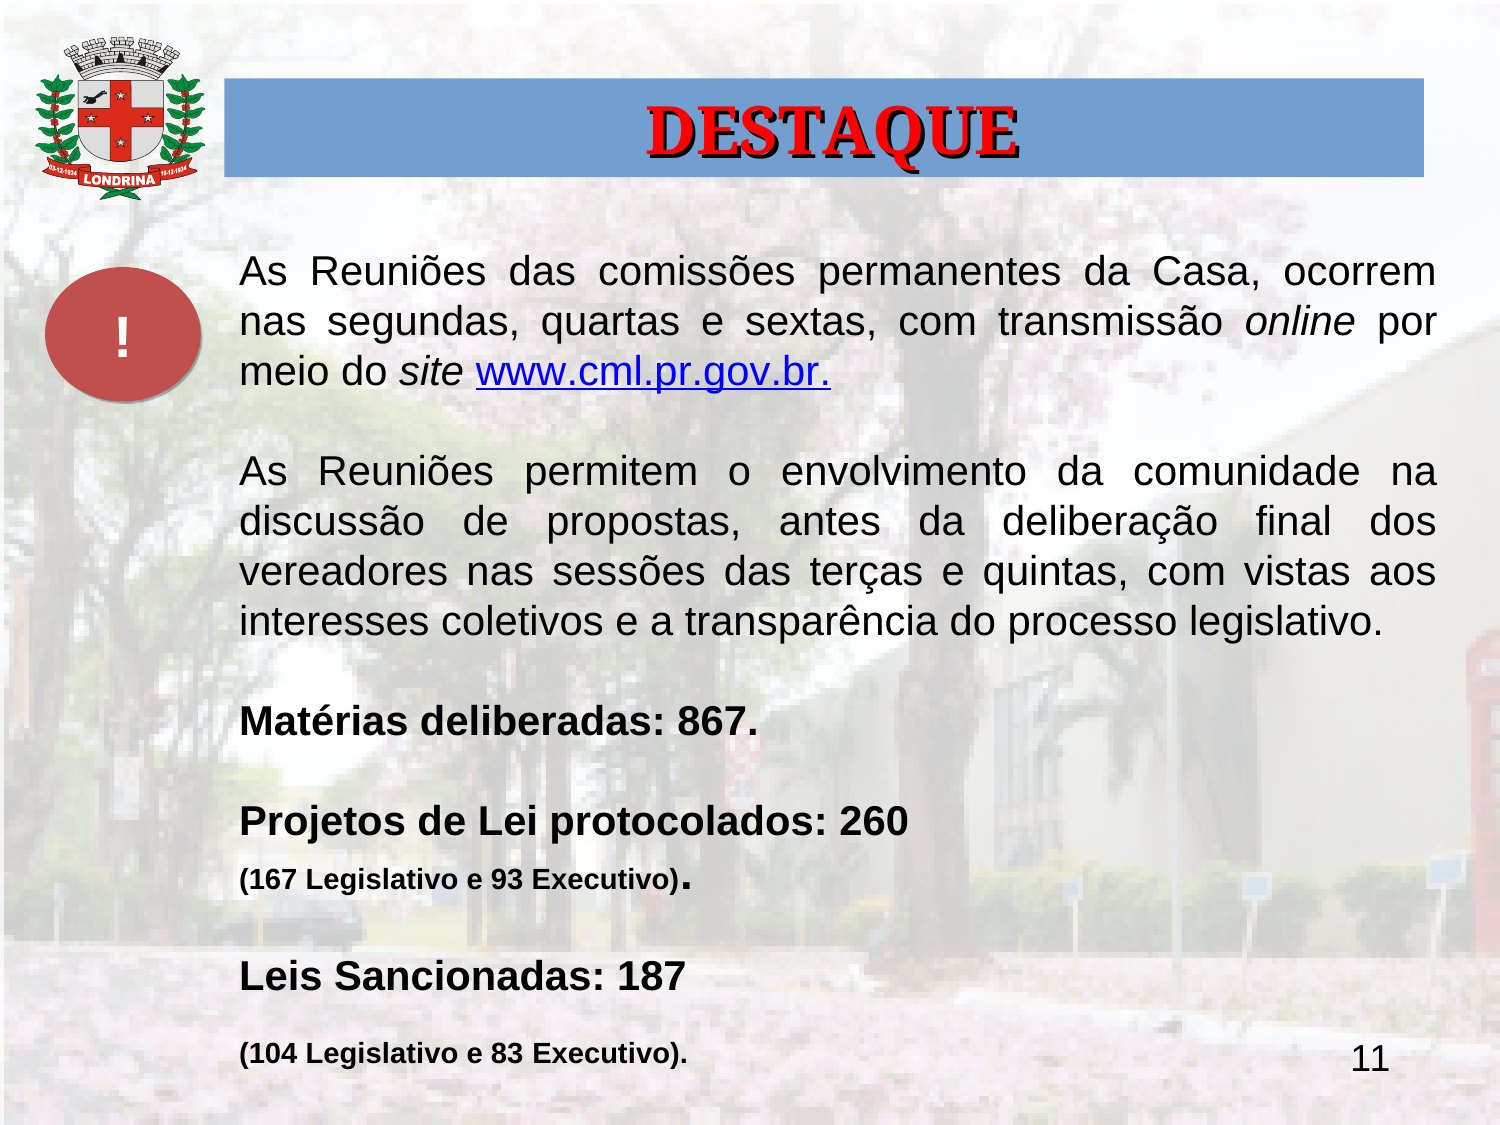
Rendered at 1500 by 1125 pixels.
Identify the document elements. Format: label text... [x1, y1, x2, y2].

text_box DESTAQUE [224, 78, 1424, 178]
text_box ! [45, 267, 201, 402]
text_box <número> [1335, 1027, 1500, 1098]
text_box As Reuniões das comissões permanentes da Casa, ocorrem nas segundas, quartas e sextas, com transmissão online por meio do site www.cml.pr.gov.br. As Reuniões permitem o envolvimento da comunidade na discussão de propostas, antes da deliberação final dos vereadores nas sessões das terças e quintas, com vistas aos interesses coletivos e a transparência do processo legislativo. Matérias deliberadas: 867. Projetos de Lei protocolados: 260 (167 Legislativo e 93 Executivo). Leis Sancionadas: 187 (104 Legislativo e 83 Executivo). [224, 236, 1453, 965]
picture [35, 36, 206, 201]
